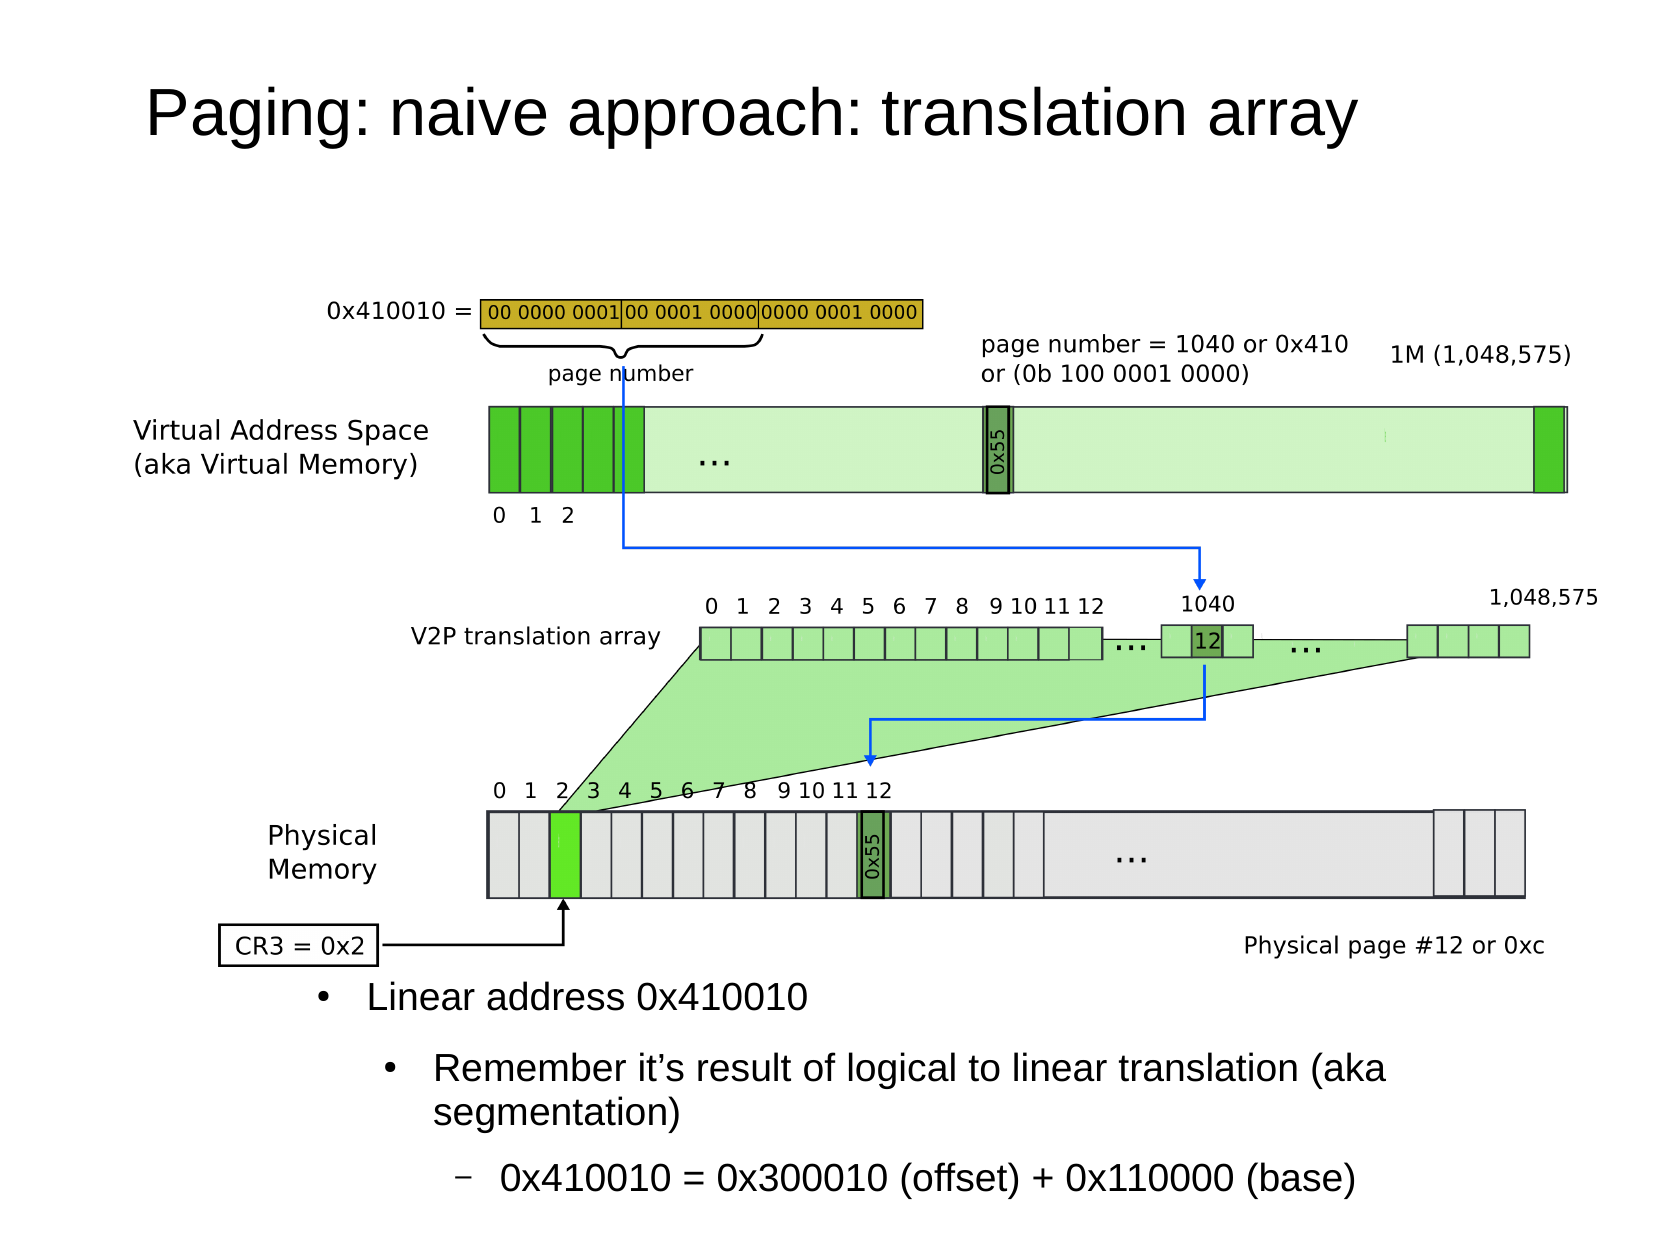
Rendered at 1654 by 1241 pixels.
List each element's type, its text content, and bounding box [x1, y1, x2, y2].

picture [133, 299, 1597, 967]
list Paging: naive approach: translation array [82, 75, 1576, 151]
list Linear address 0x410010 Remember it’s result of logical to linear translation (aka segmentation) 0x410010 = 0x300010 (offset) + 0x110000 (base) [300, 975, 1576, 1201]
